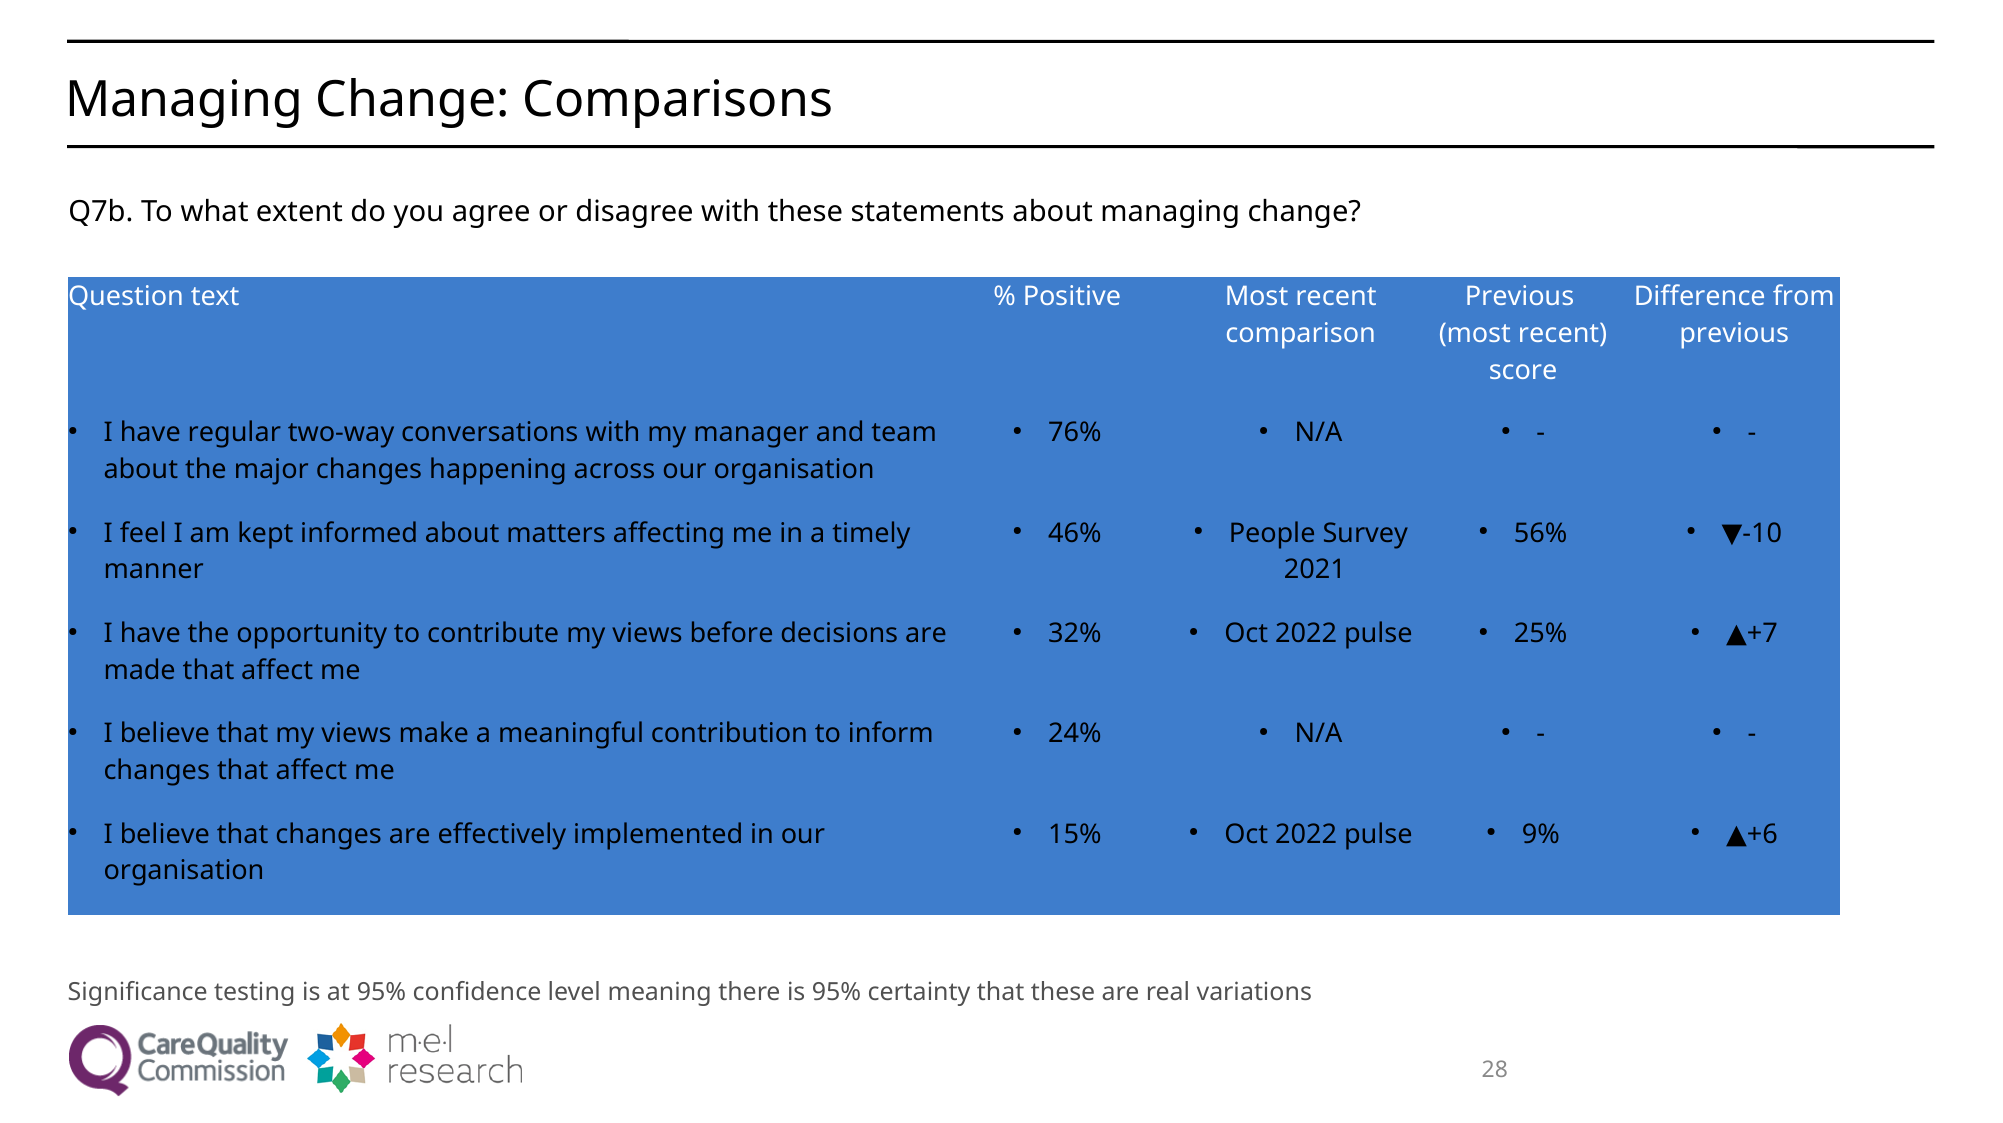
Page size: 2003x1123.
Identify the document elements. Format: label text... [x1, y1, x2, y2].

table_cell I feel I am kept informed about matters affecting me in a timely manner [68, 513, 960, 614]
table_header Difference from previous [1629, 277, 1840, 413]
table_cell - [1418, 413, 1629, 513]
table_header % Positive [960, 277, 1154, 413]
table_cell 9% [1418, 815, 1629, 915]
table_header Previous (most recent) score [1418, 277, 1629, 413]
table_cell 46% [960, 513, 1154, 614]
table_header Most recent comparison [1184, 277, 1418, 413]
picture [67, 1023, 291, 1099]
title Managing Change: Comparisons [50, 45, 1853, 148]
table_cell 25% [1418, 614, 1629, 714]
table_cell 15% [960, 815, 1154, 915]
table_cell [1154, 413, 1184, 513]
table_cell I believe that changes are effectively implemented in our organisation [68, 815, 960, 915]
text_box Significance testing is at 95% confidence level meaning there is 95% certainty that these are real variations [53, 964, 1411, 1006]
table_cell [1154, 513, 1184, 614]
table_cell N/A [1184, 413, 1418, 513]
picture [307, 1023, 522, 1093]
table_cell ▼-10 [1629, 513, 1840, 614]
table_cell 76% [960, 413, 1154, 513]
table_cell I have the opportunity to contribute my views before decisions are made that affect me [68, 614, 960, 714]
table_cell Oct 2022 pulse [1184, 614, 1418, 714]
table_cell 24% [960, 714, 1154, 815]
table_cell People Survey 2021 [1184, 513, 1418, 614]
table_header Question text [68, 277, 960, 413]
table_cell - [1629, 714, 1840, 815]
table_cell [1154, 614, 1184, 714]
table_cell ▲+7 [1629, 614, 1840, 714]
table_cell 56% [1418, 513, 1629, 614]
table_header [1154, 277, 1184, 413]
table_cell I have regular two-way conversations with my manager and team about the major changes happening across our organisation [68, 413, 960, 513]
table_cell ▲+6 [1629, 815, 1840, 915]
table_cell N/A [1184, 714, 1418, 815]
table_cell Oct 2022 pulse [1184, 815, 1418, 915]
text_box Q7b. To what extent do you agree or disagree with these statements about managing change? [68, 184, 1769, 227]
table_cell - [1629, 413, 1840, 513]
table_cell [1154, 714, 1184, 815]
table_cell [1154, 815, 1184, 915]
table_cell - [1418, 714, 1629, 815]
table_cell I believe that my views make a meaningful contribution to inform changes that affect me [68, 714, 960, 815]
slide_number 28 [1466, 1039, 1934, 1100]
table_cell 32% [960, 614, 1154, 714]
